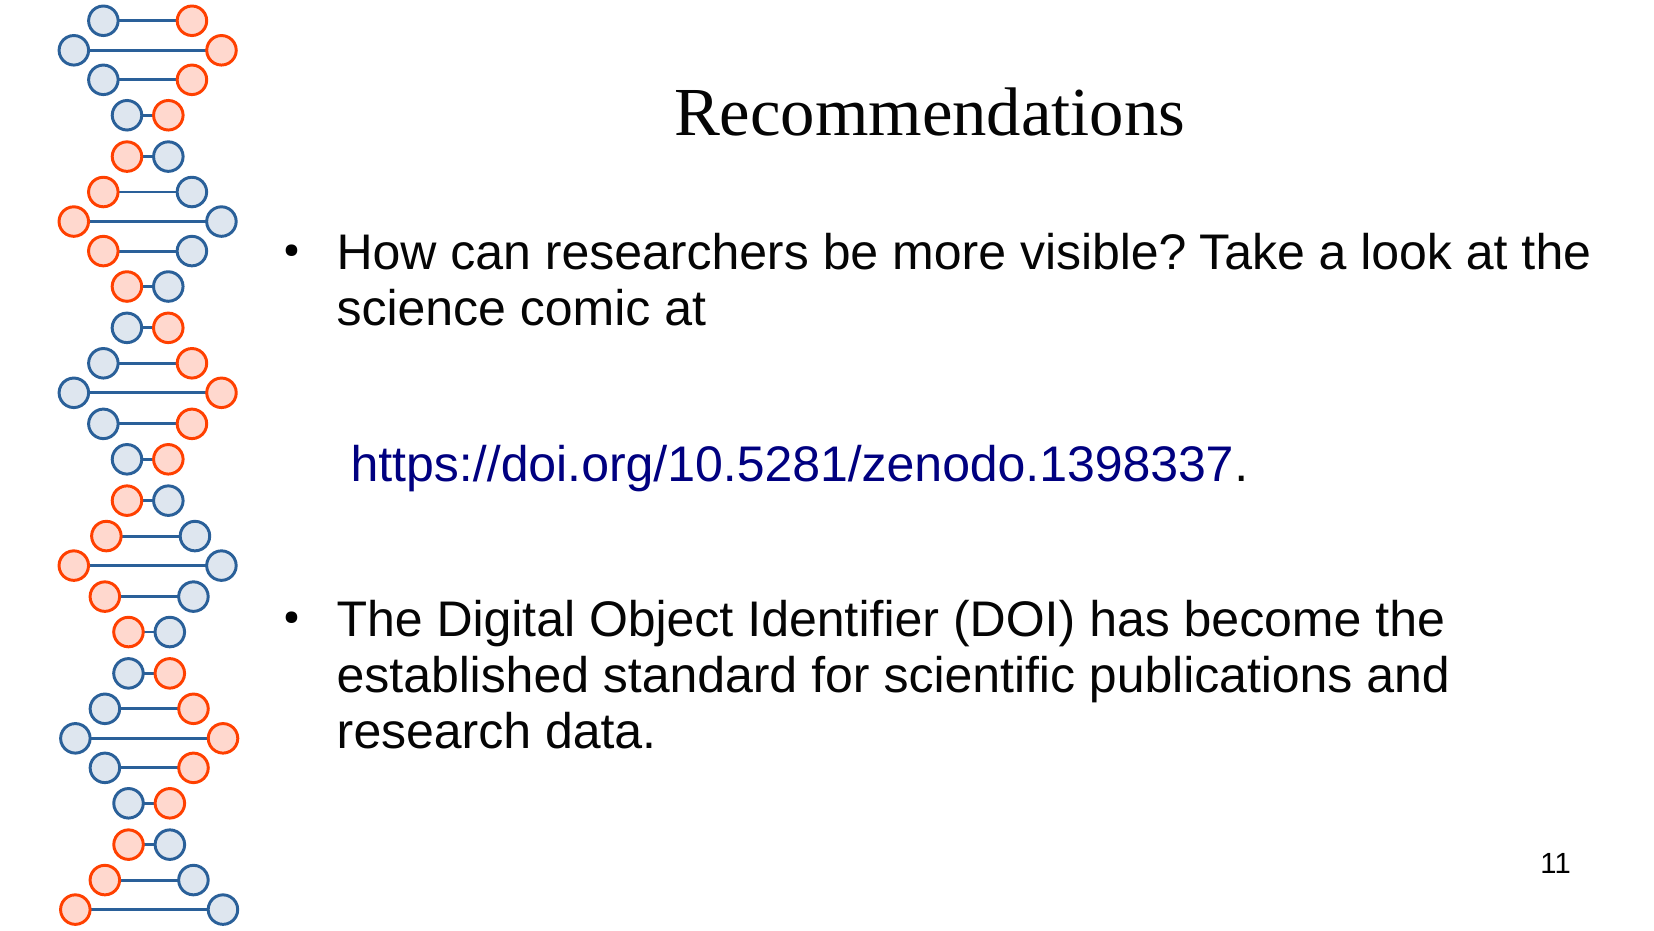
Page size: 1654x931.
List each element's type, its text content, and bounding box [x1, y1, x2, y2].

title Recommendations [265, 35, 1595, 189]
list How can researchers be more visible? Take a look at the science comic at https://doi.org/10.5281/zenodo.1398337. The Digital Object Identifier (DOI) has become the established standard for scientific publications and research data. [265, 224, 1595, 764]
